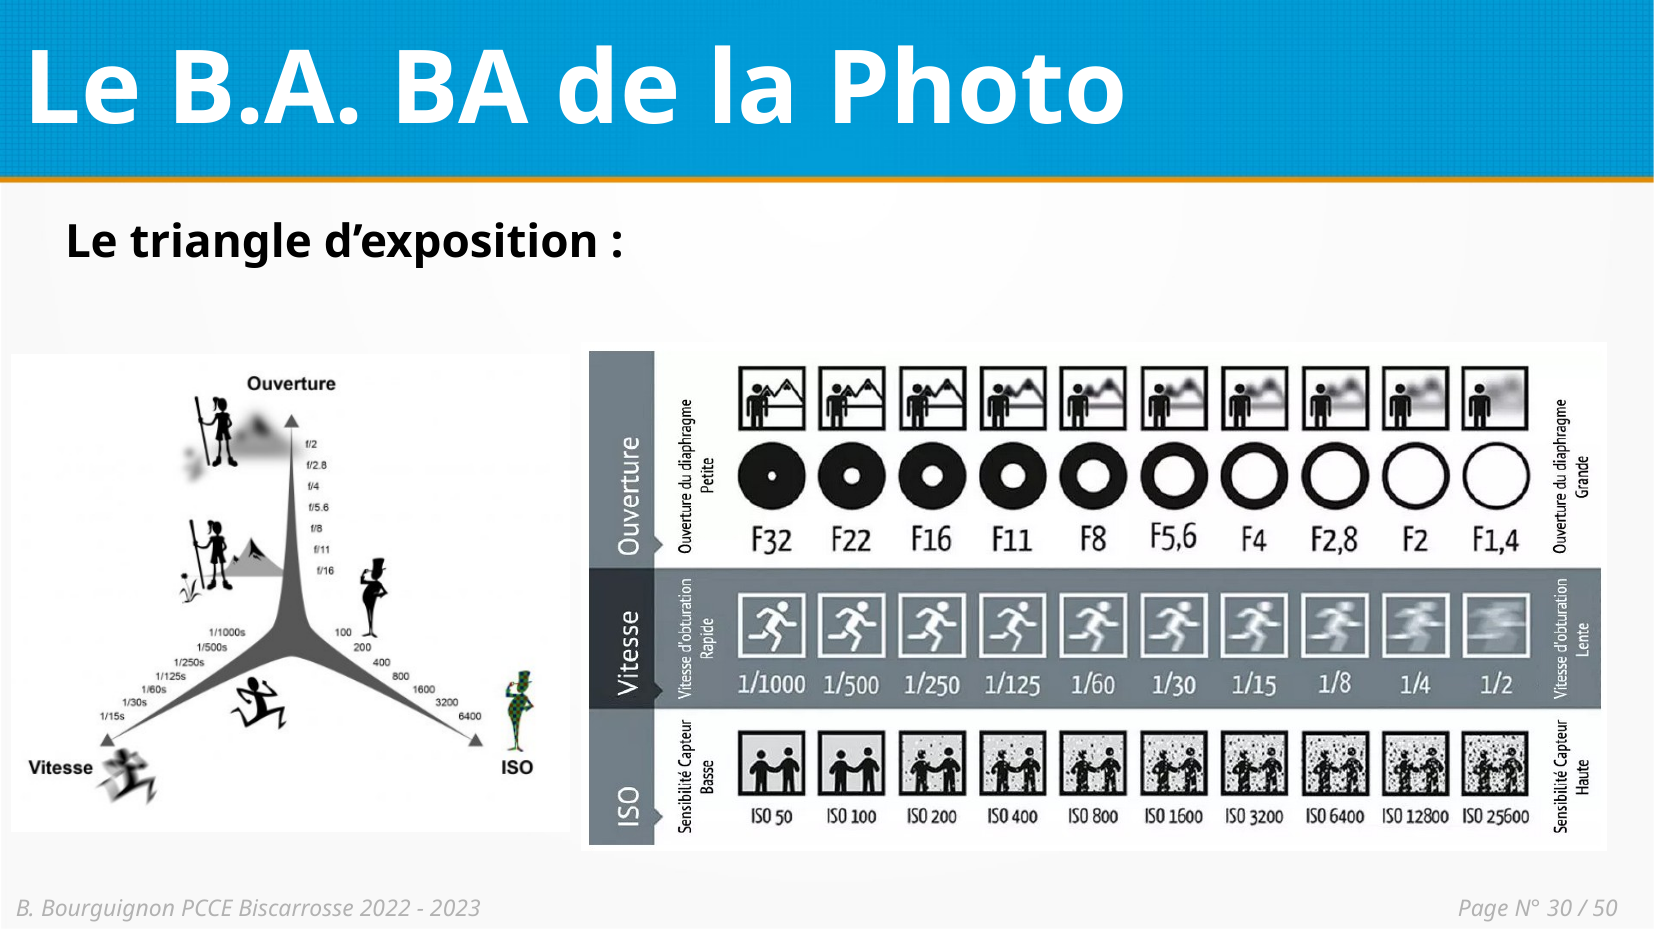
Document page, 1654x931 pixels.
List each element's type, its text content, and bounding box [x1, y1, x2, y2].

text_box Le triangle d’exposition : [59, 202, 1619, 851]
picture [0, 175, 1654, 931]
title Le B.A. BA de la Photo [23, 11, 1630, 154]
